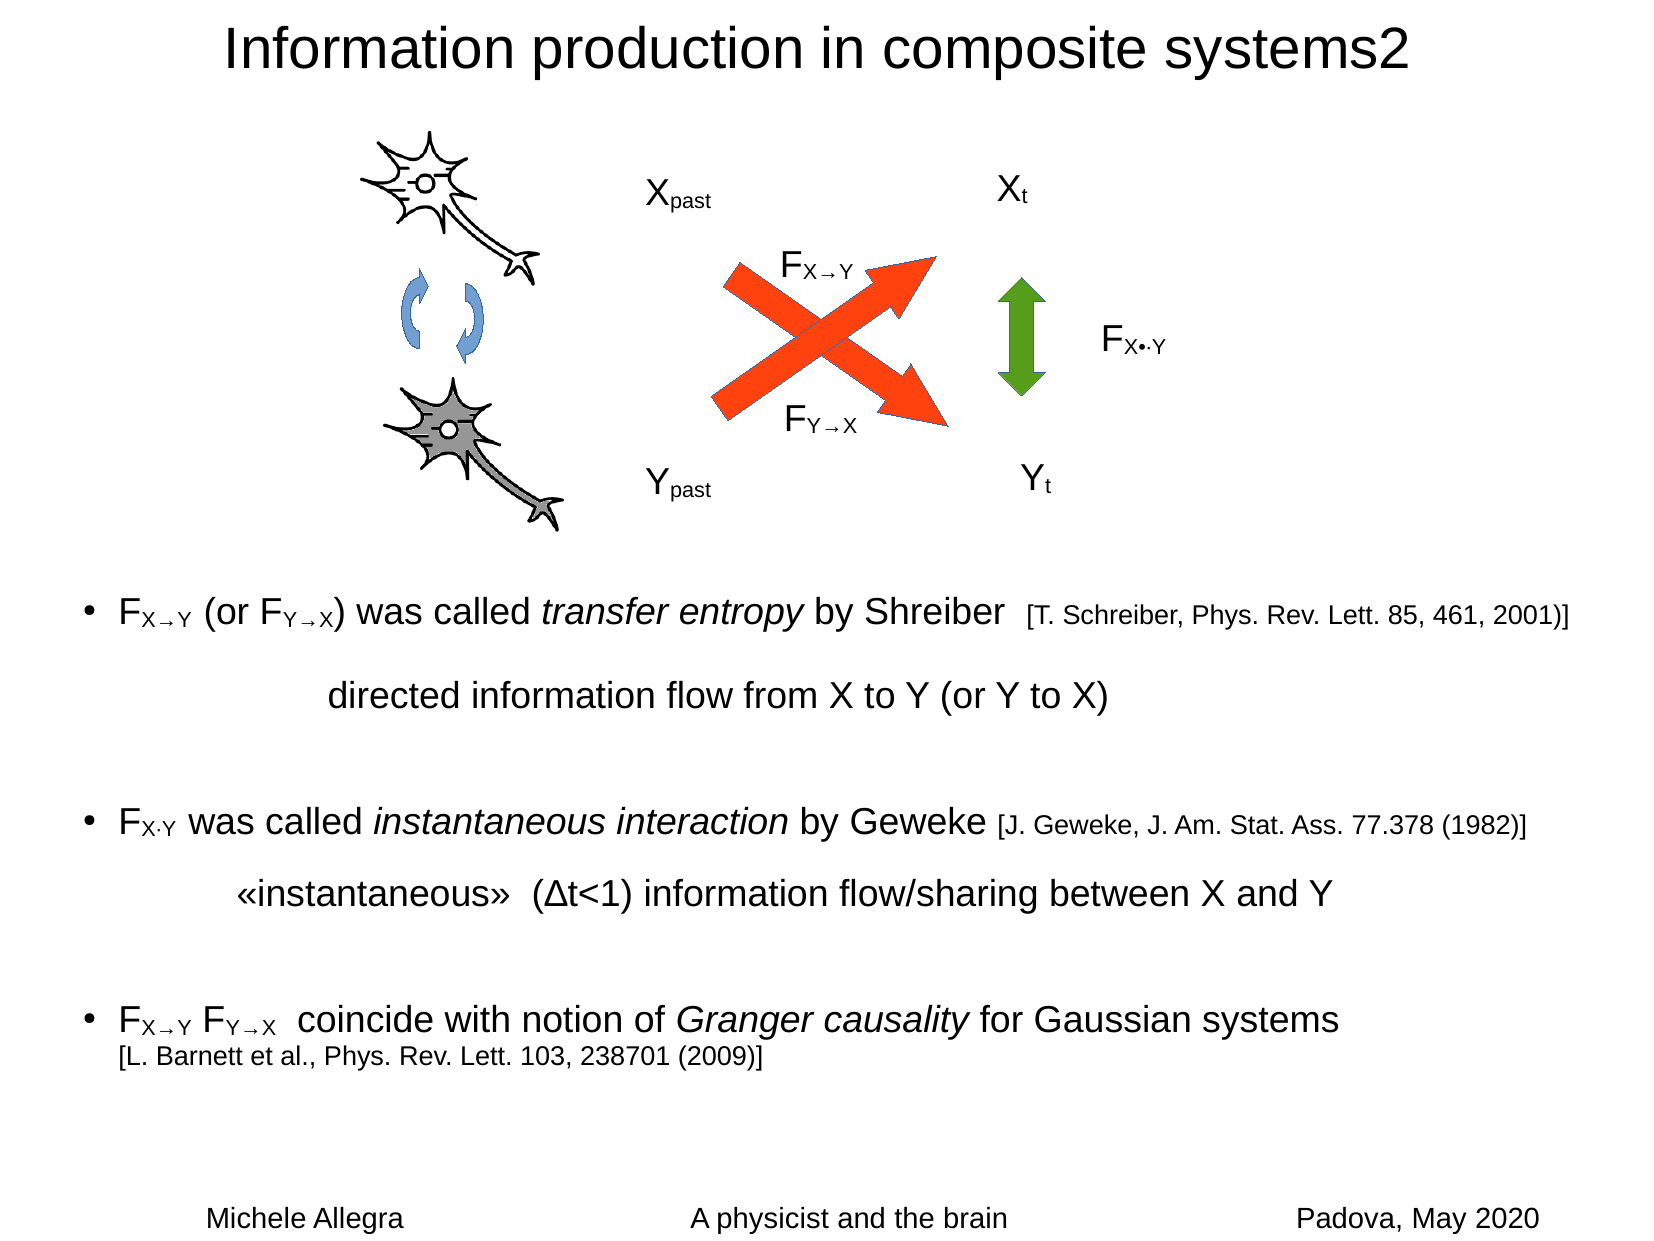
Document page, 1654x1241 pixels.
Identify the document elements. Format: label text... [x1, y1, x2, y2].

title Information production in composite systems2 [10, 0, 1627, 114]
text_box FX→Y (or FY→X) was called transfer entropy by Shreiber [T. Schreiber, Phys. Rev. Lett. 85, 461, 2001)] directed information flow from X to Y (or Y to X) FX∙Y was called instantaneous interaction by Geweke [J. Geweke, J. Am. Stat. Ass. 77.378 (1982)] «instantaneous» (∆t<1) information flow/sharing between X and Y FX→Y FY→X coincide with notion of Granger causality for Gaussian systems [L. Barnett et al., Phys. Rev. Lett. 103, 238701 (2009)] [82, 502, 1595, 1231]
text_box Xt [961, 157, 1065, 219]
text_box [711, 256, 949, 427]
text_box [998, 277, 1046, 396]
text_box Ypast [609, 454, 745, 502]
text_box [401, 268, 429, 349]
picture [383, 364, 564, 502]
title Michele Allegra A physicist and the brain Padova, May 2020 [130, 1181, 1619, 1241]
text_box [456, 283, 484, 364]
text_box FX•∙Y [1065, 269, 1197, 366]
picture [360, 118, 540, 298]
text_box Yt [984, 447, 1089, 502]
text_box Xpast [609, 165, 733, 220]
text_box FY→X [748, 390, 888, 446]
text_box FX→Y [744, 237, 884, 292]
